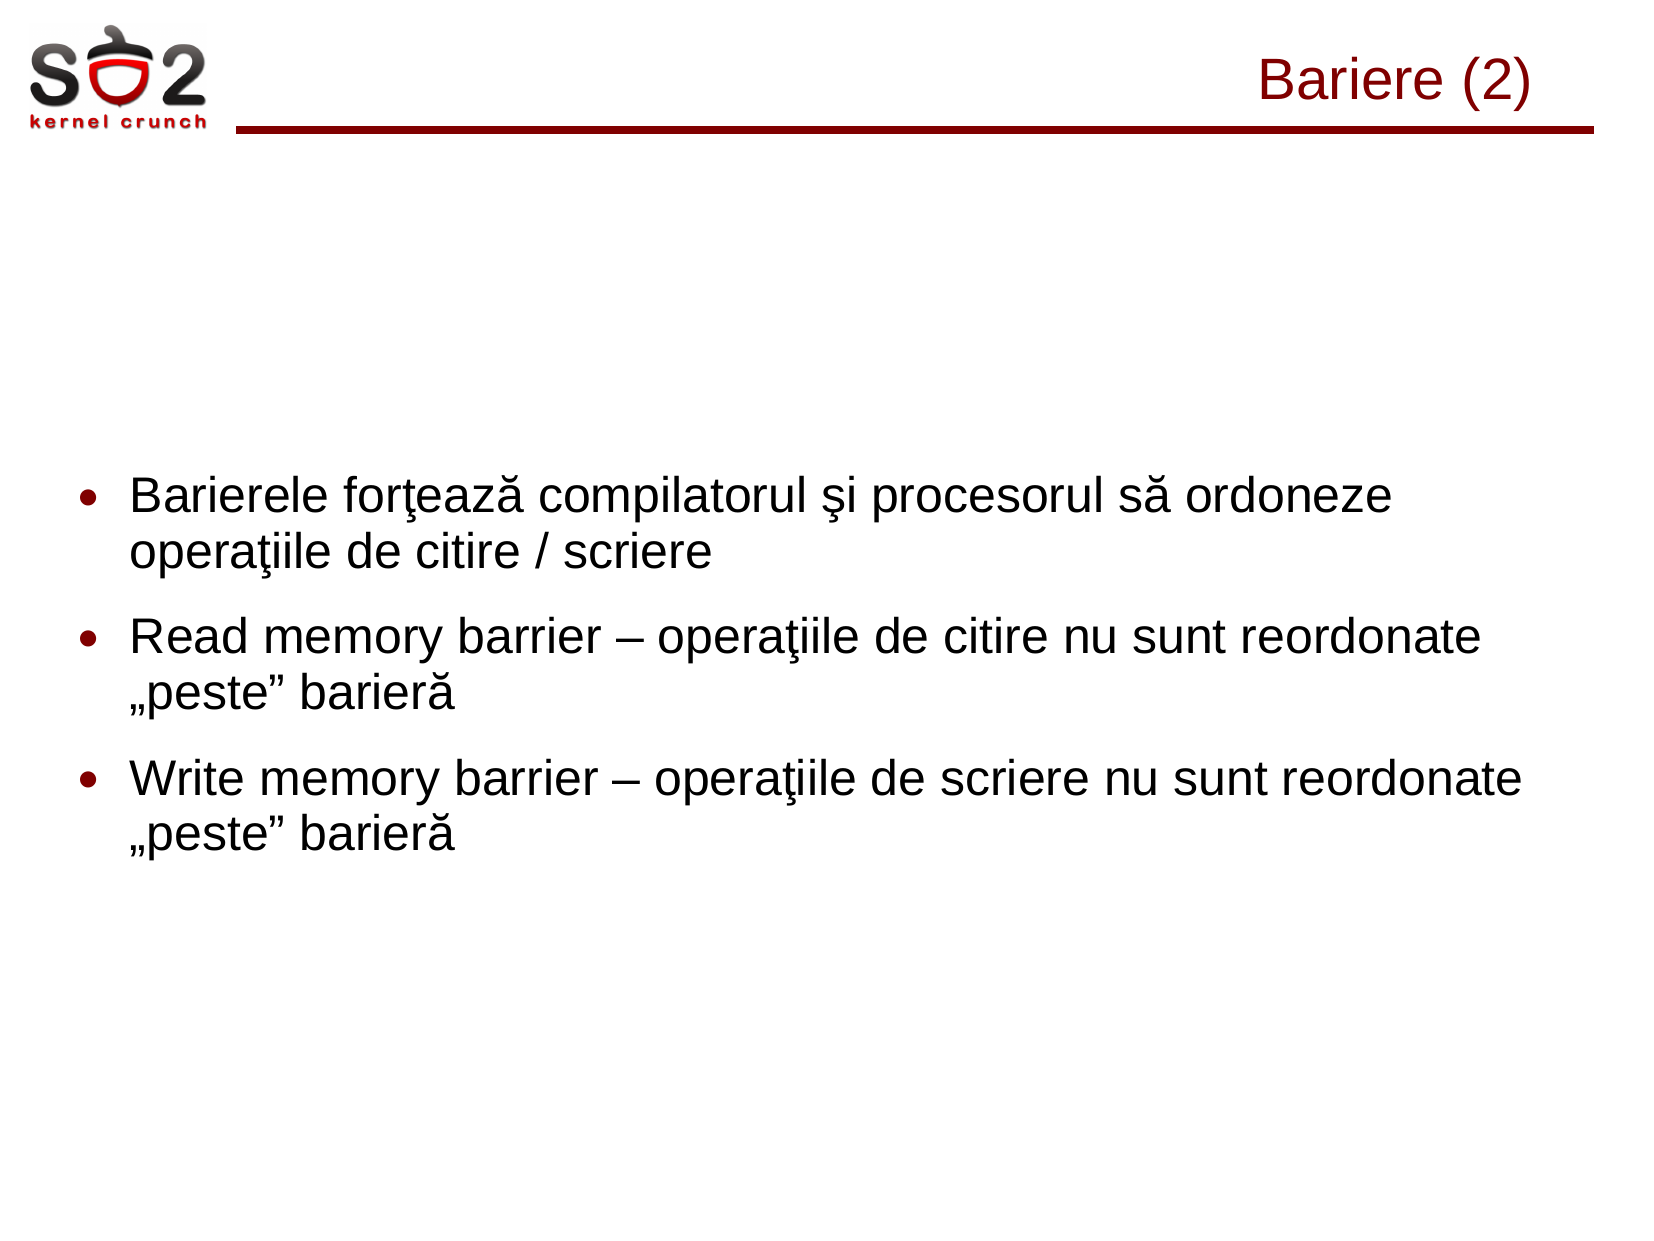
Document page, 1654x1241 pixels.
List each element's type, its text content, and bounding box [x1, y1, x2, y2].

title Bariere (2) [121, 11, 1534, 148]
picture [29, 23, 121, 130]
list Barierele forţează compilatorul şi procesorul să ordoneze operaţiile de citire / scriere Read memory barrier – operaţiile de citire nu sunt reordonate „peste” barieră Write memory barrier – operaţiile de scriere nu sunt reordonate „peste” barieră [59, 177, 1595, 1152]
